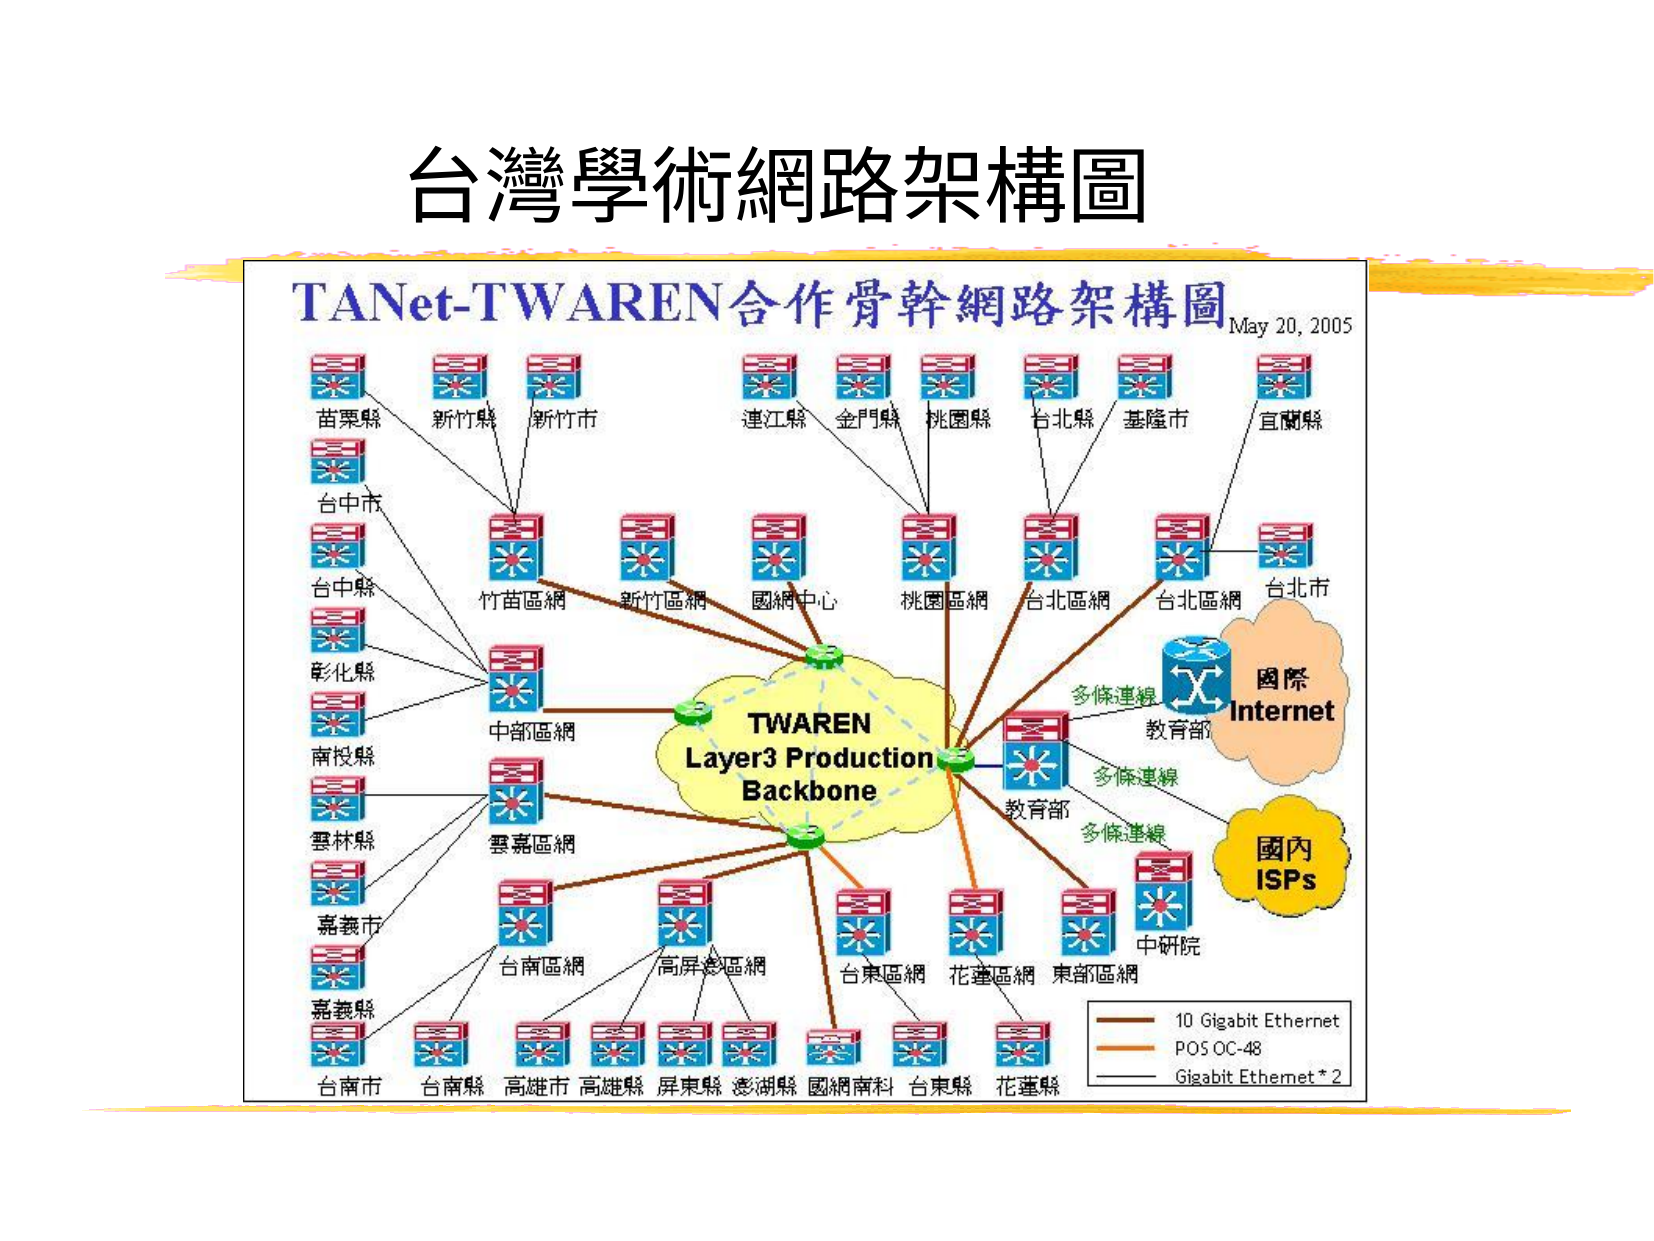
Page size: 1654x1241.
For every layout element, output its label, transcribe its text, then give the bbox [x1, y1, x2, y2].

picture [82, 237, 1654, 1117]
title 台灣學術網路架構圖 [73, 25, 1479, 249]
